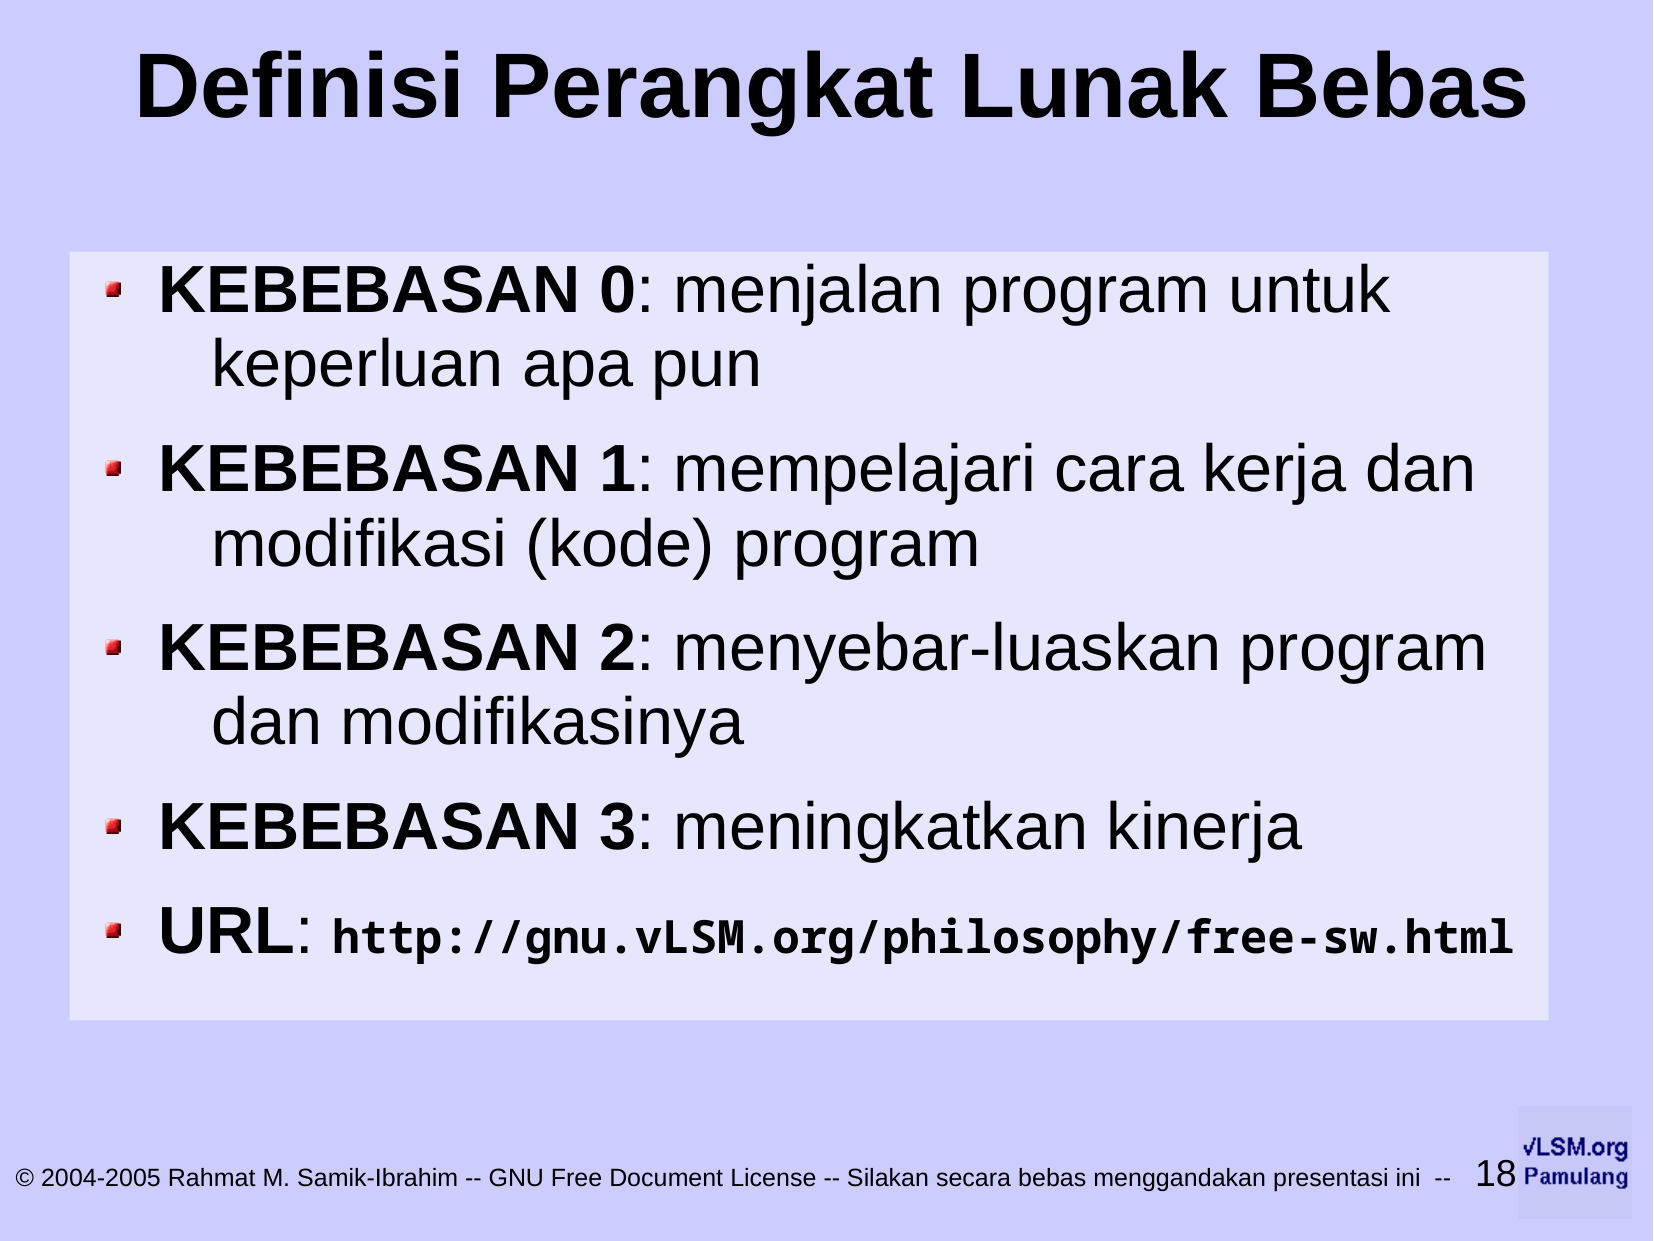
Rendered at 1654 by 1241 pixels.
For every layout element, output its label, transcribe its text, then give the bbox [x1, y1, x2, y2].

title Definisi Perangkat Lunak Bebas [40, 31, 1625, 142]
list KEBEBASAN 0: menjalan program untuk keperluan apa pun KEBEBASAN 1: mempelajari cara kerja dan modifikasi (kode) program KEBEBASAN 2: menyebar-luaskan program dan modifikasinya KEBEBASAN 3: meningkatkan kinerja URL: http://gnu.vLSM.org/philosophy/free-sw.html [69, 251, 1549, 1021]
picture [1518, 1106, 1632, 1219]
